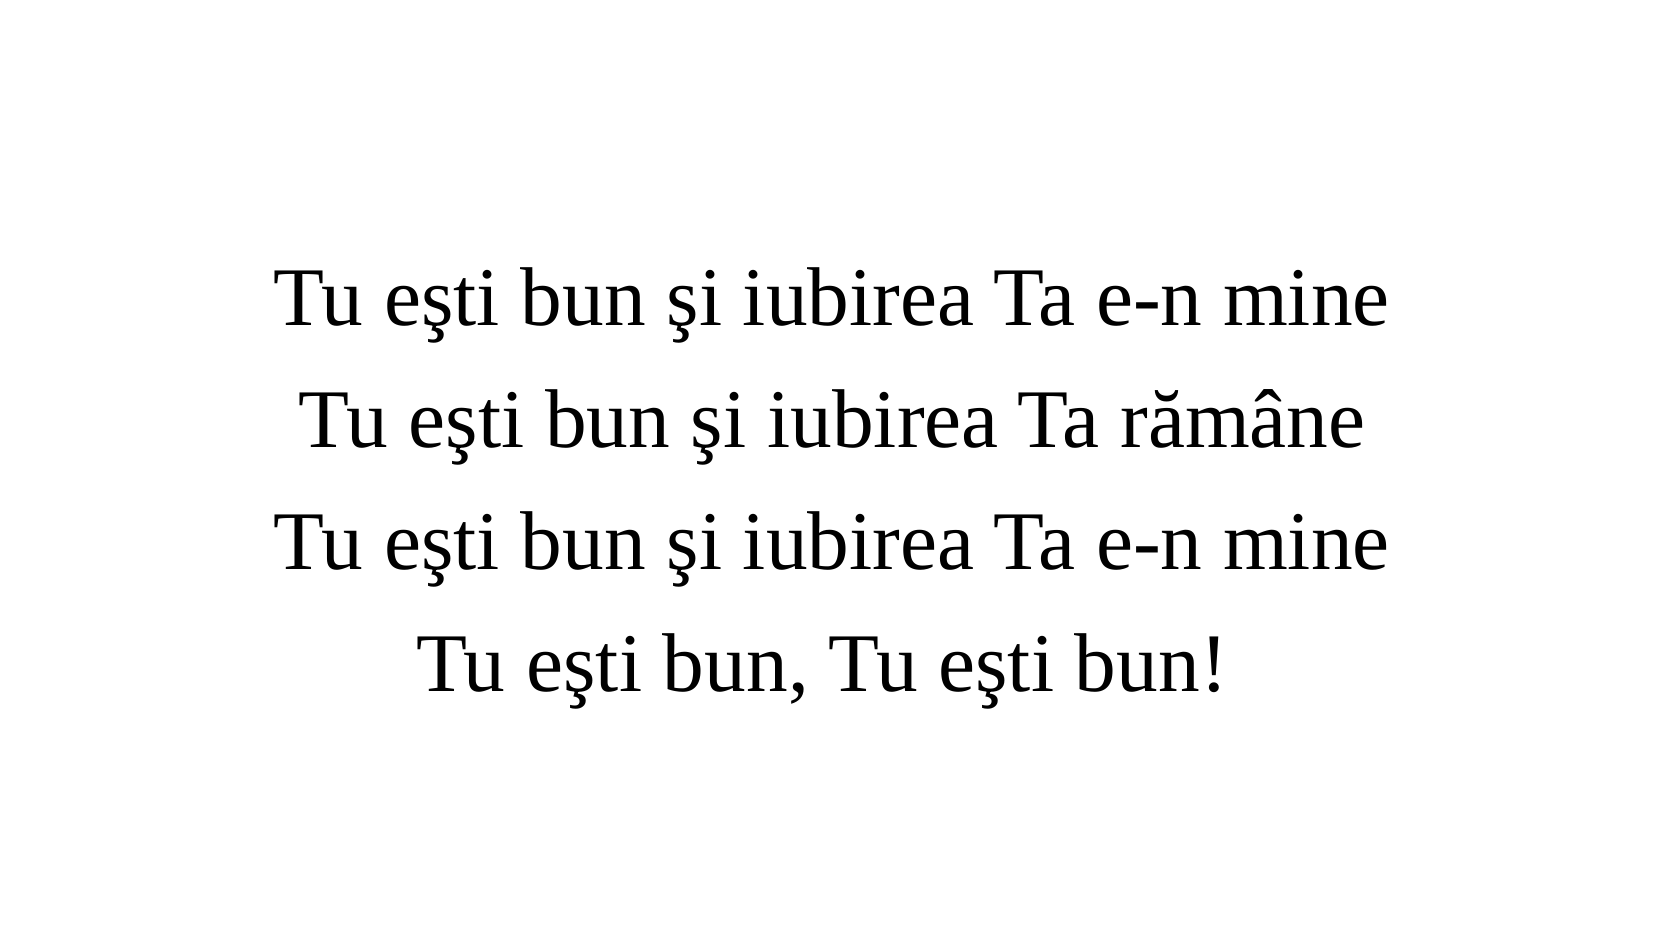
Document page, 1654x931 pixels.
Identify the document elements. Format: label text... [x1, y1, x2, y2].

subtitle Tu eşti bun şi iubirea Ta e-n mine Tu eşti bun şi iubirea Ta rămâne Tu eşti bun şi iubirea Ta e-n mine Tu eşti bun, Tu eşti bun! [94, 238, 1571, 712]
